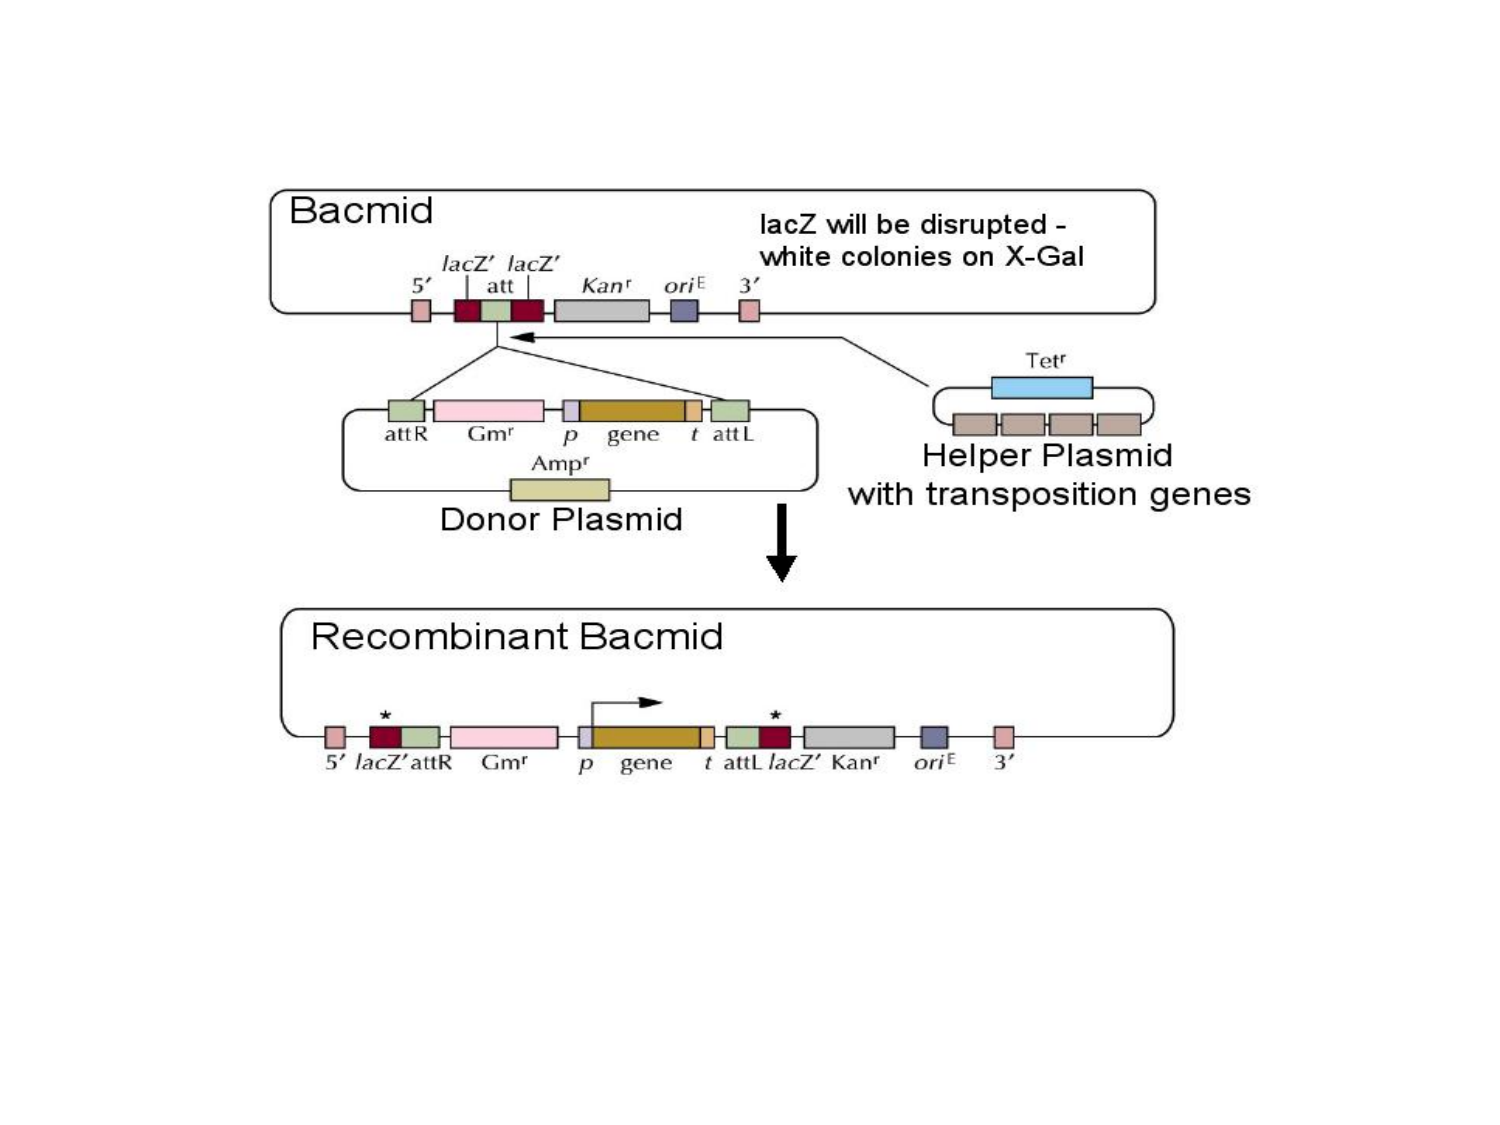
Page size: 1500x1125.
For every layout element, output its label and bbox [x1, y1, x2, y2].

picture [242, 172, 1259, 799]
